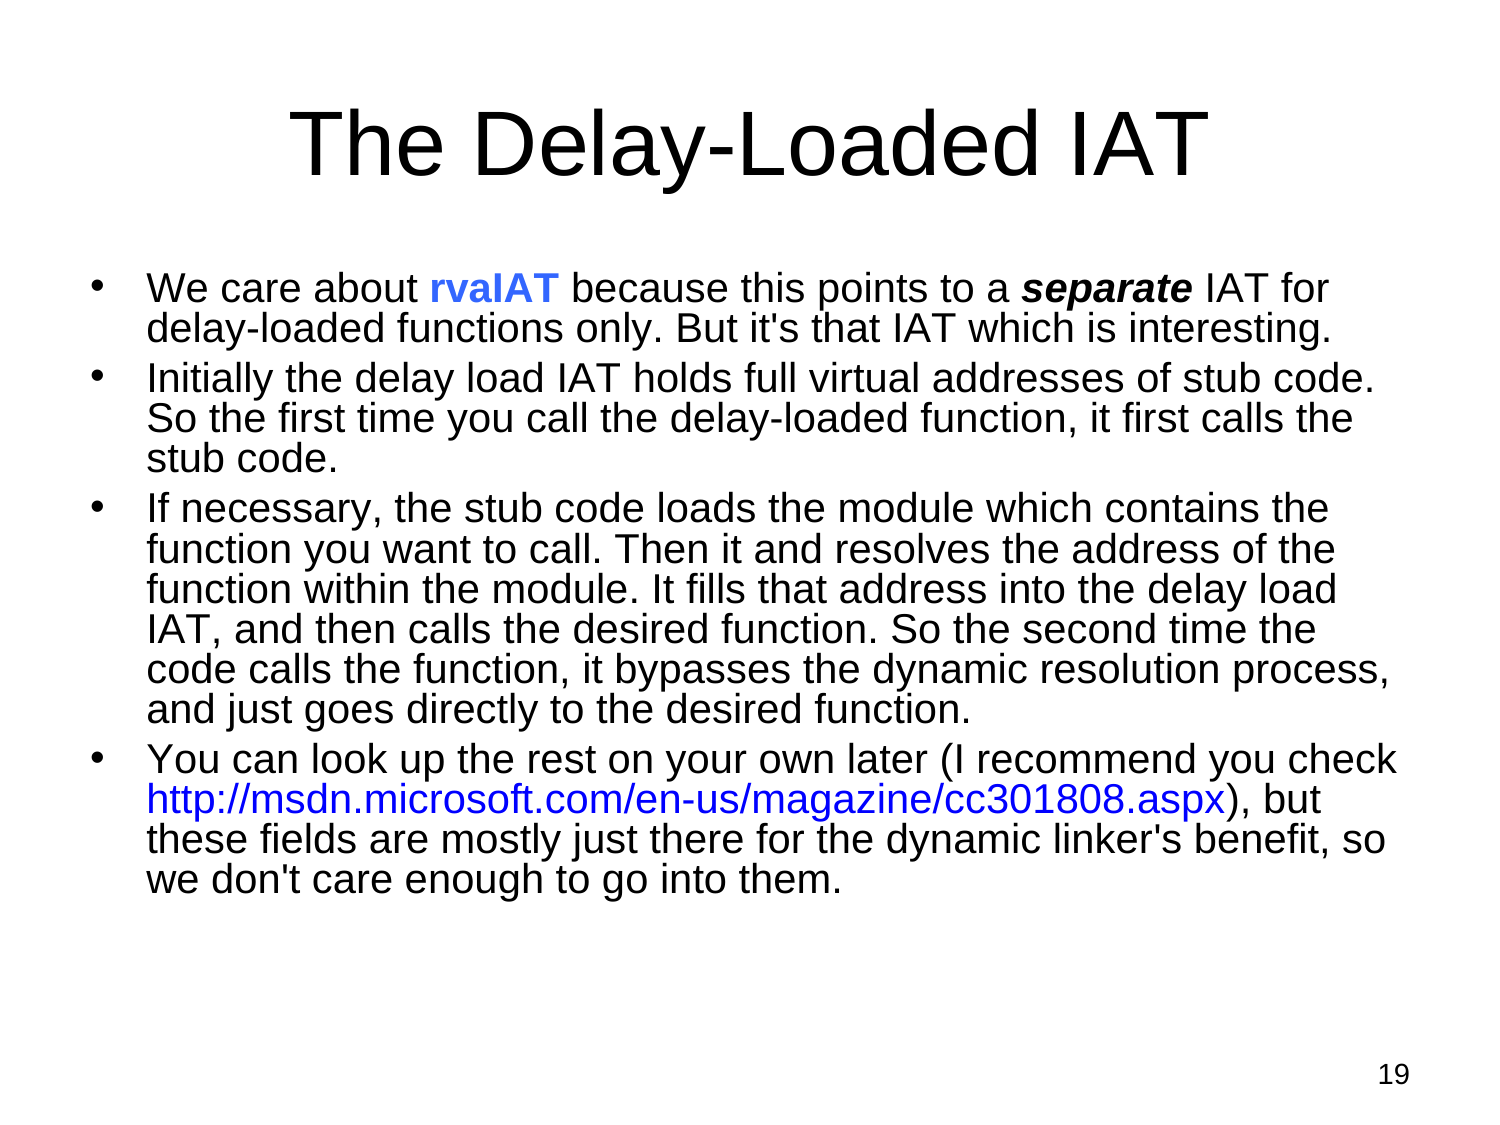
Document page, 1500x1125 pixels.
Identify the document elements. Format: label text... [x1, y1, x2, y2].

text_box <number> [1074, 1042, 1426, 1103]
title The Delay-Loaded IAT [75, 45, 1426, 233]
list We care about rvaIAT because this points to a separate IAT for delay-loaded functions only. But it's that IAT which is interesting. Initially the delay load IAT holds full virtual addresses of stub code. So the first time you call the delay-loaded function, it first calls the stub code. If necessary, the stub code loads the module which contains the function you want to call. Then it and resolves the address of the function within the module. It fills that address into the delay load IAT, and then calls the desired function. So the second time the code calls the function, it bypasses the dynamic resolution process, and just goes directly to the desired function. You can look up the rest on your own later (I recommend you check http://msdn.microsoft.com/en-us/magazine/cc301808.aspx), but these fields are mostly just there for the dynamic linker's benefit, so we don't care enough to go into them. [75, 262, 1426, 1006]
